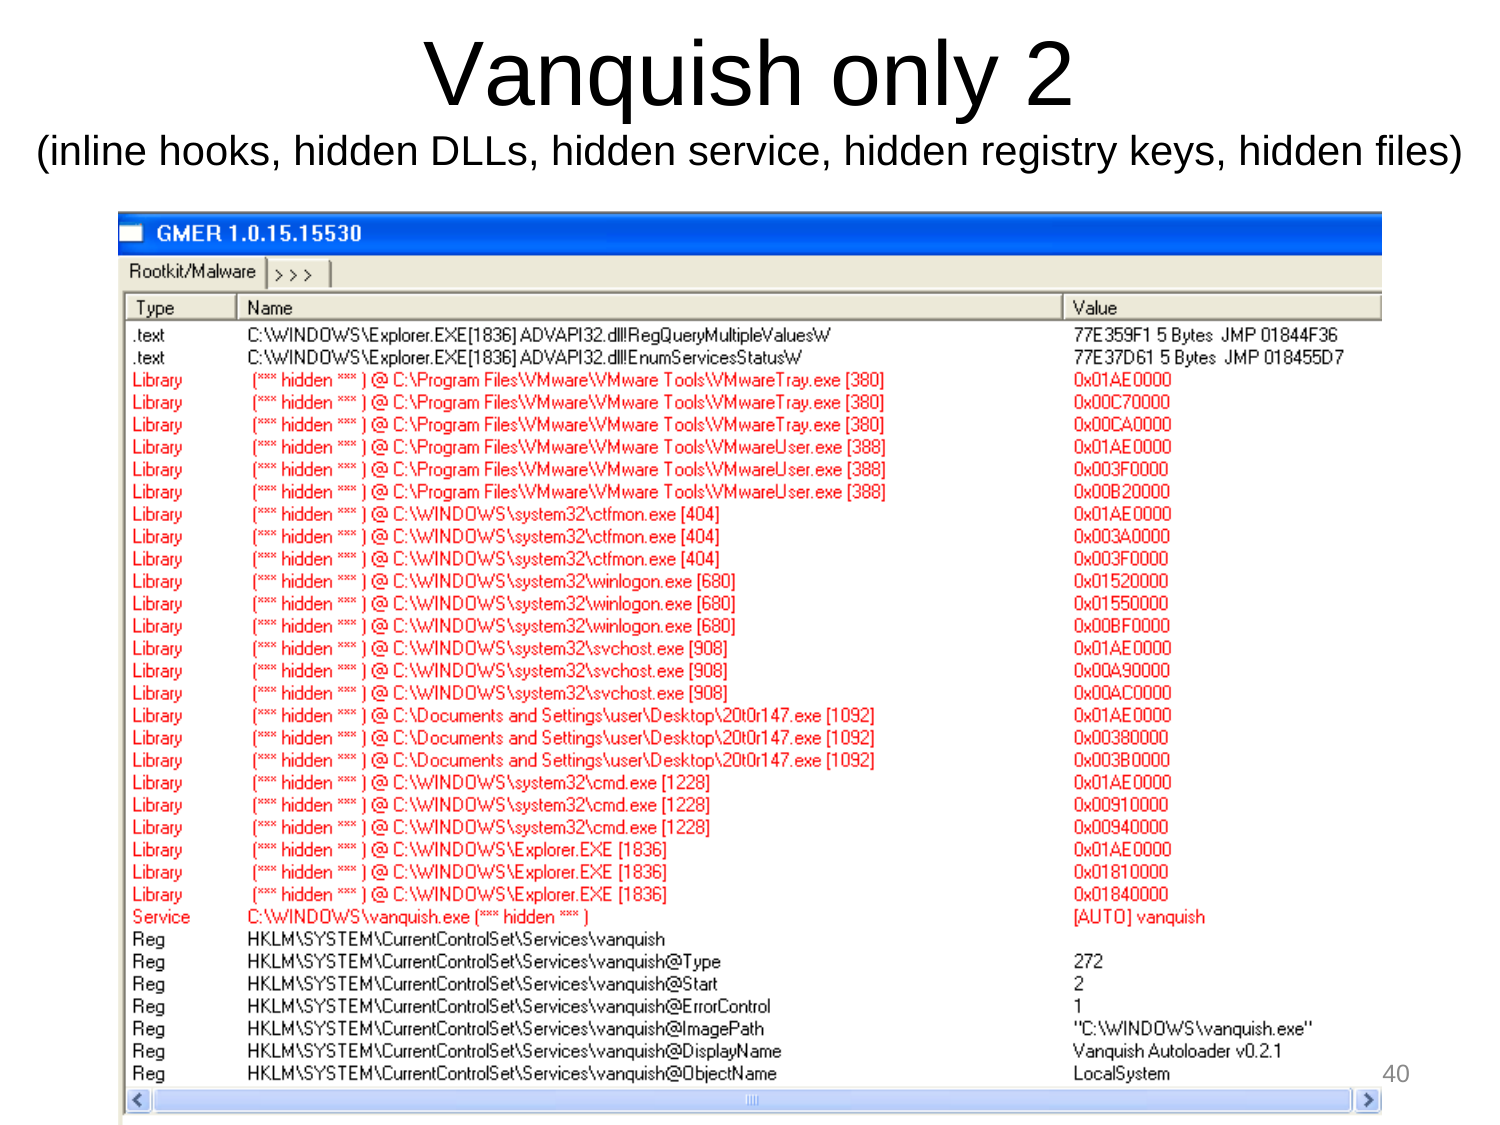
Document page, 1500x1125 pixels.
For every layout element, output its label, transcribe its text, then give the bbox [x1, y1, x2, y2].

title Vanquish only 2 (inline hooks, hidden DLLs, hidden service, hidden registry keys, hidden files) [0, 0, 1500, 188]
picture [118, 211, 1382, 1125]
text_box <number> [1382, 1042, 1426, 1103]
